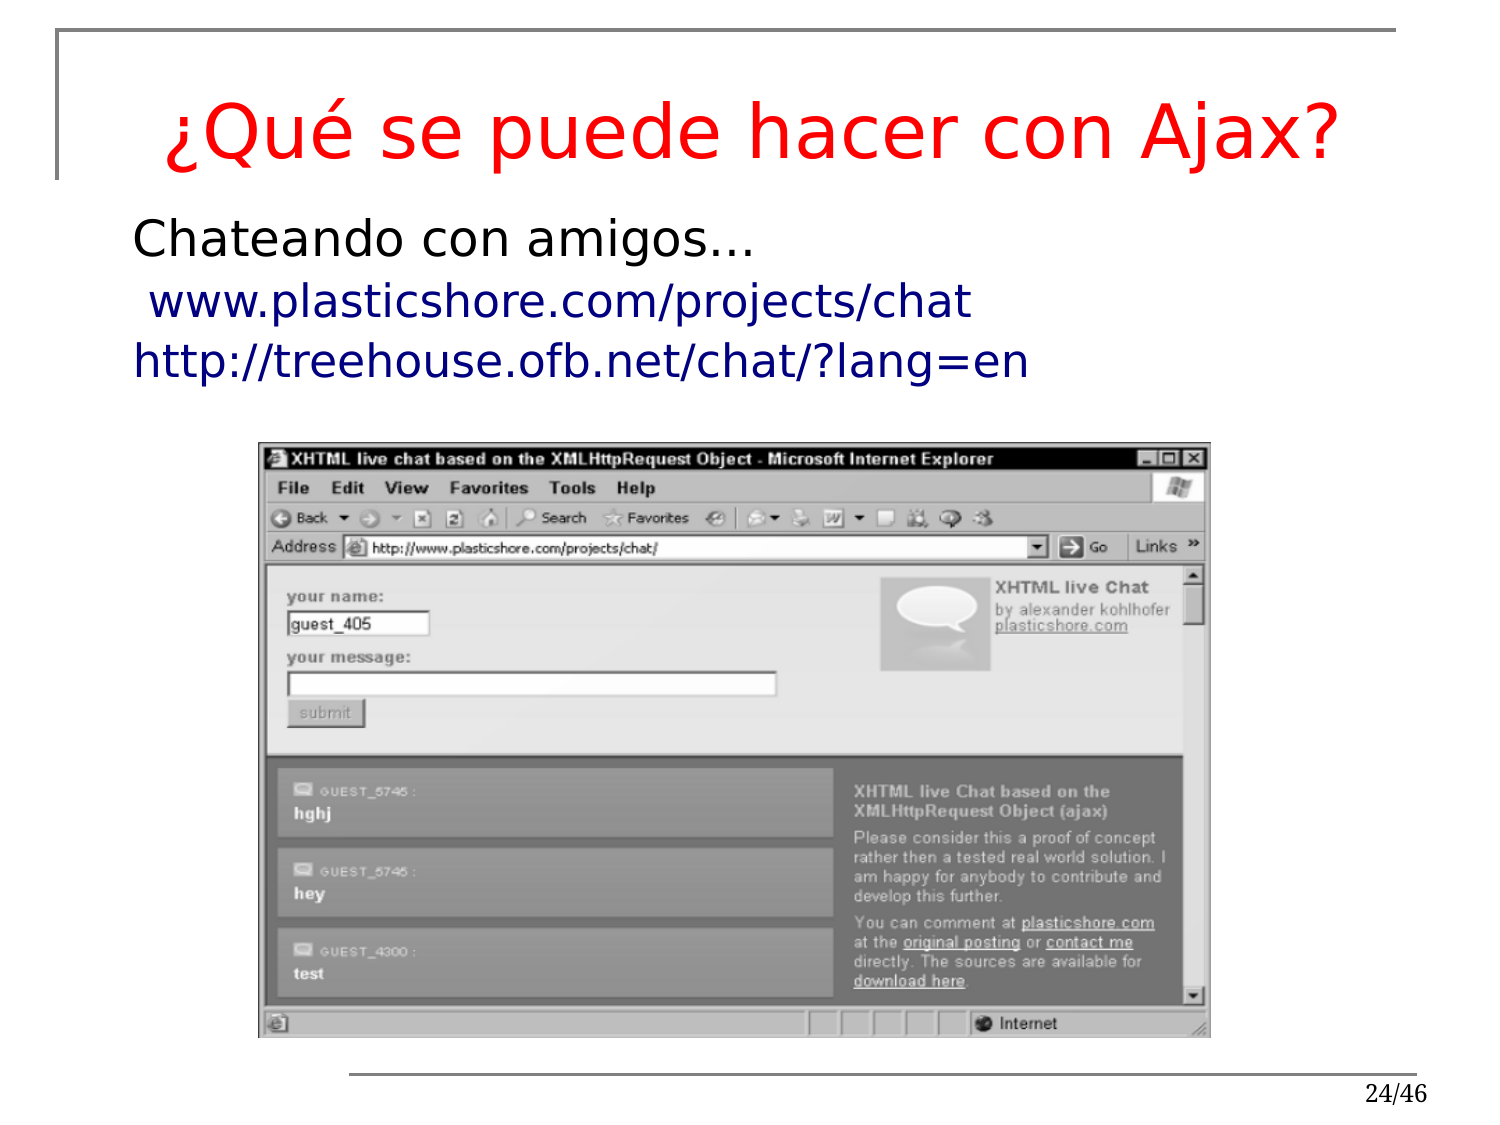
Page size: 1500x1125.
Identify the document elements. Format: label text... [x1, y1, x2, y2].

picture [258, 442, 1211, 1038]
title ¿Qué se puede hacer con Ajax? [59, 59, 1447, 207]
list Chateando con amigos... www.plasticshore.com/projects/chat http://treehouse.ofb.net/chat/?lang=en [118, 206, 1388, 402]
